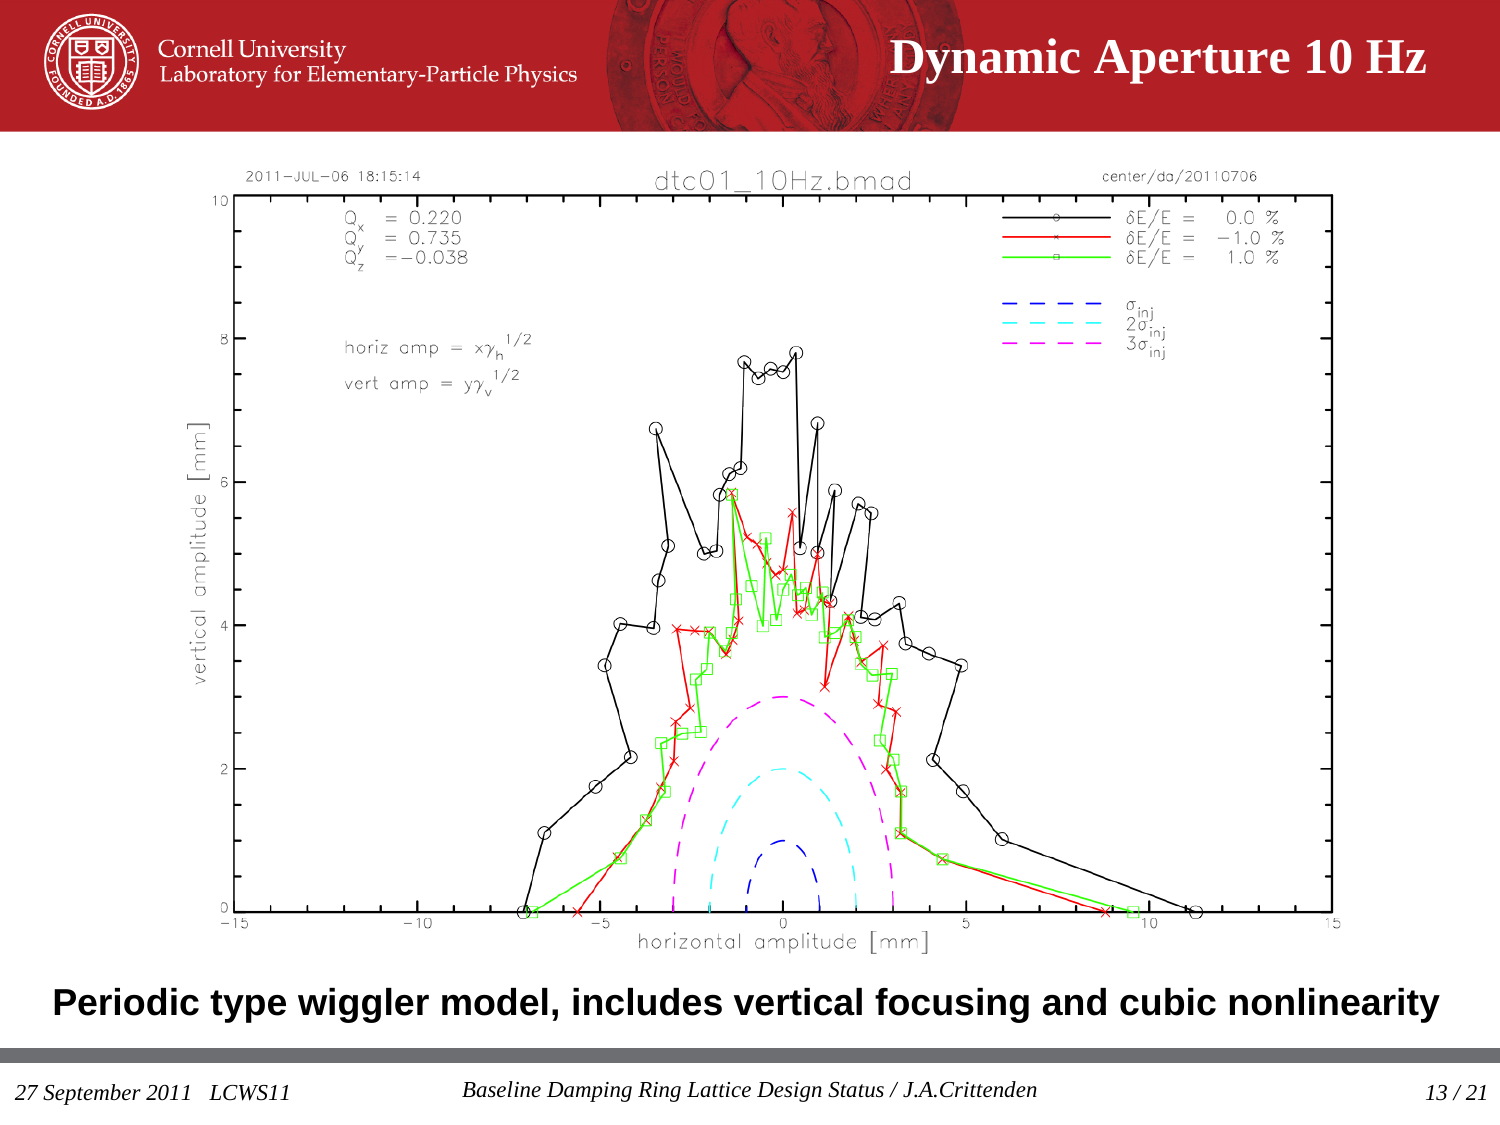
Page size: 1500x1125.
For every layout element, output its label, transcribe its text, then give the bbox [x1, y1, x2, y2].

picture [0, 0, 1500, 132]
title Dynamic Aperture 10 Hz [825, 0, 1492, 113]
text_box Periodic type wiggler model, includes vertical focusing and cubic nonlinearity [37, 974, 1463, 1050]
picture [159, 160, 1341, 956]
